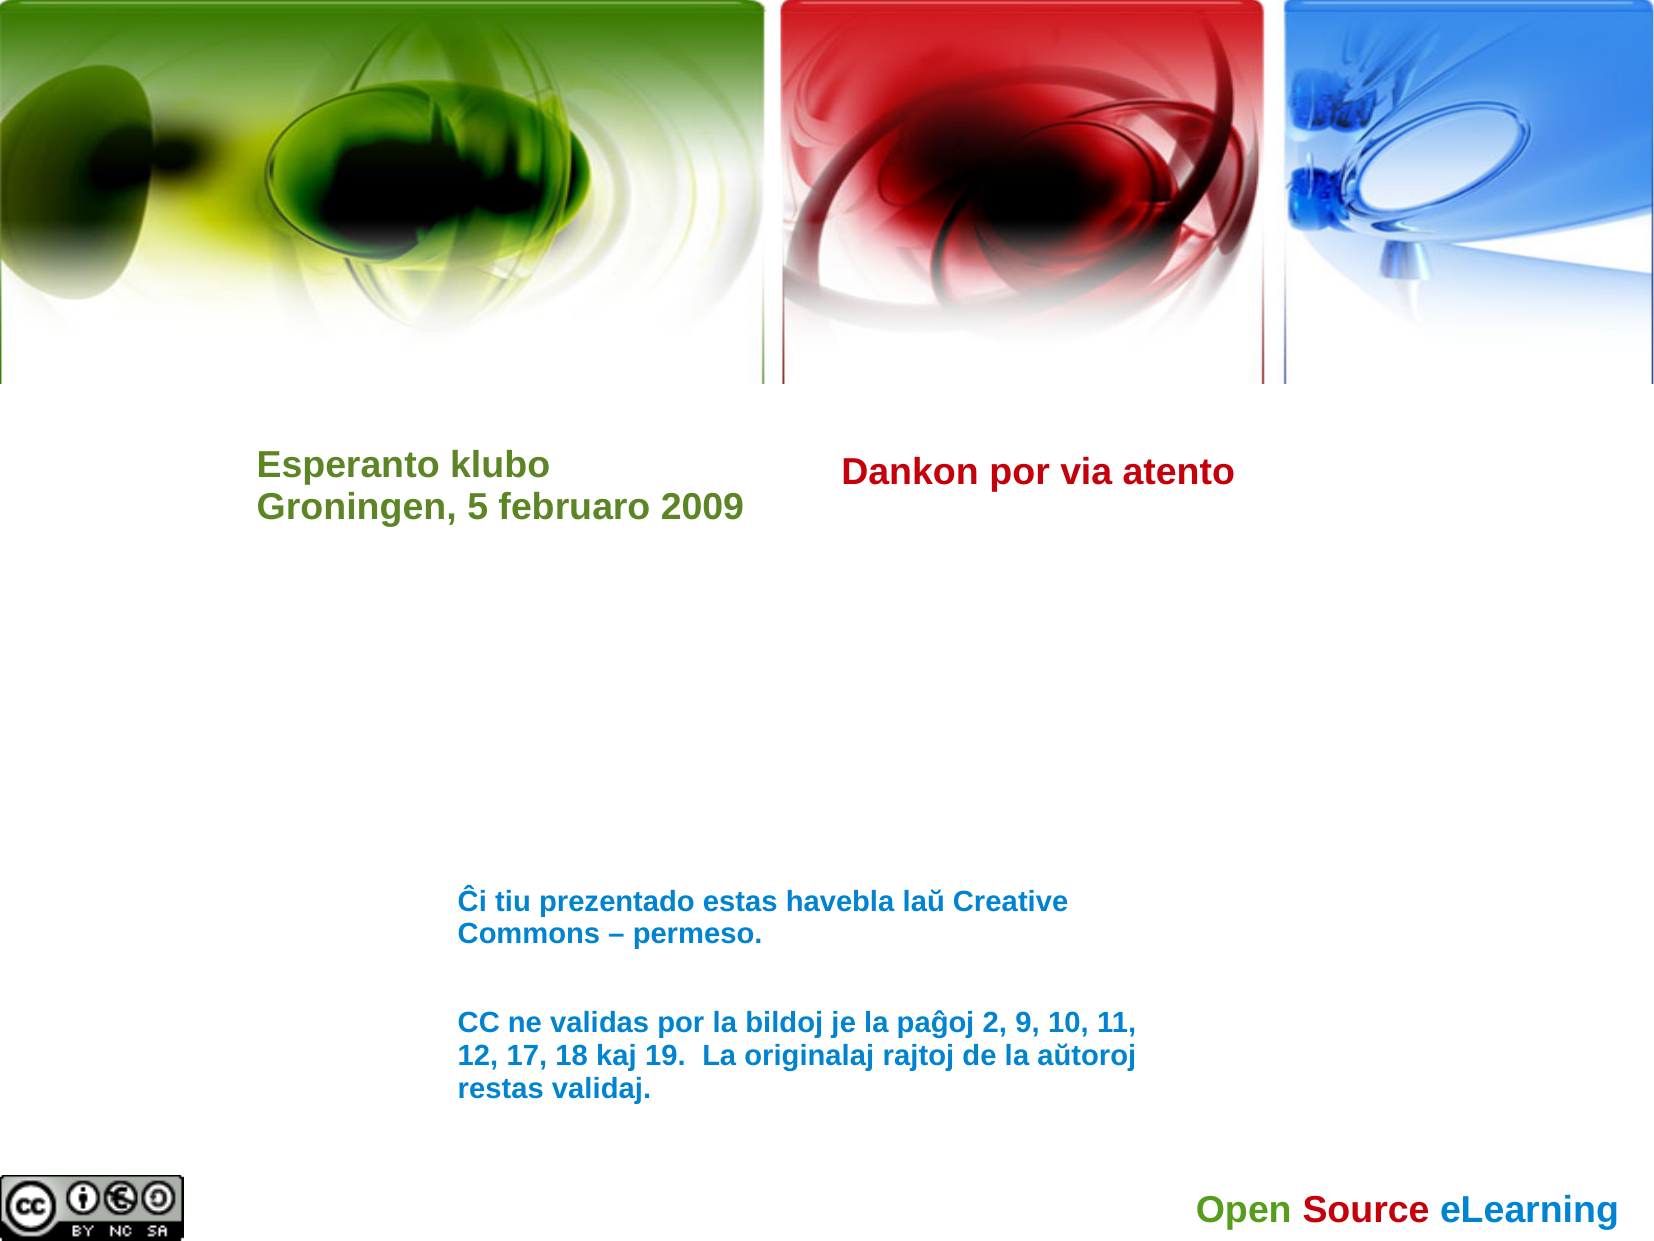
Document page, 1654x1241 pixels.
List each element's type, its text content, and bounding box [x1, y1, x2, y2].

text_box Esperanto klubo Groningen, 5 februaro 2009 [241, 436, 894, 535]
picture [0, 1175, 184, 1241]
text_box Open Source eLearning [1181, 1181, 1654, 1238]
text_box Dankon por via atento [894, 442, 1367, 500]
text_box Ĉi tiu prezentado estas havebla laŭ Creative Commons – permeso. CC ne validas por la bildoj je la paĝoj 2, 9, 10, 11, 12, 17, 18 kaj 19. La originalaj rajtoj de la aŭtoroj restas validaj. [442, 877, 1182, 1123]
picture [0, 0, 1654, 384]
